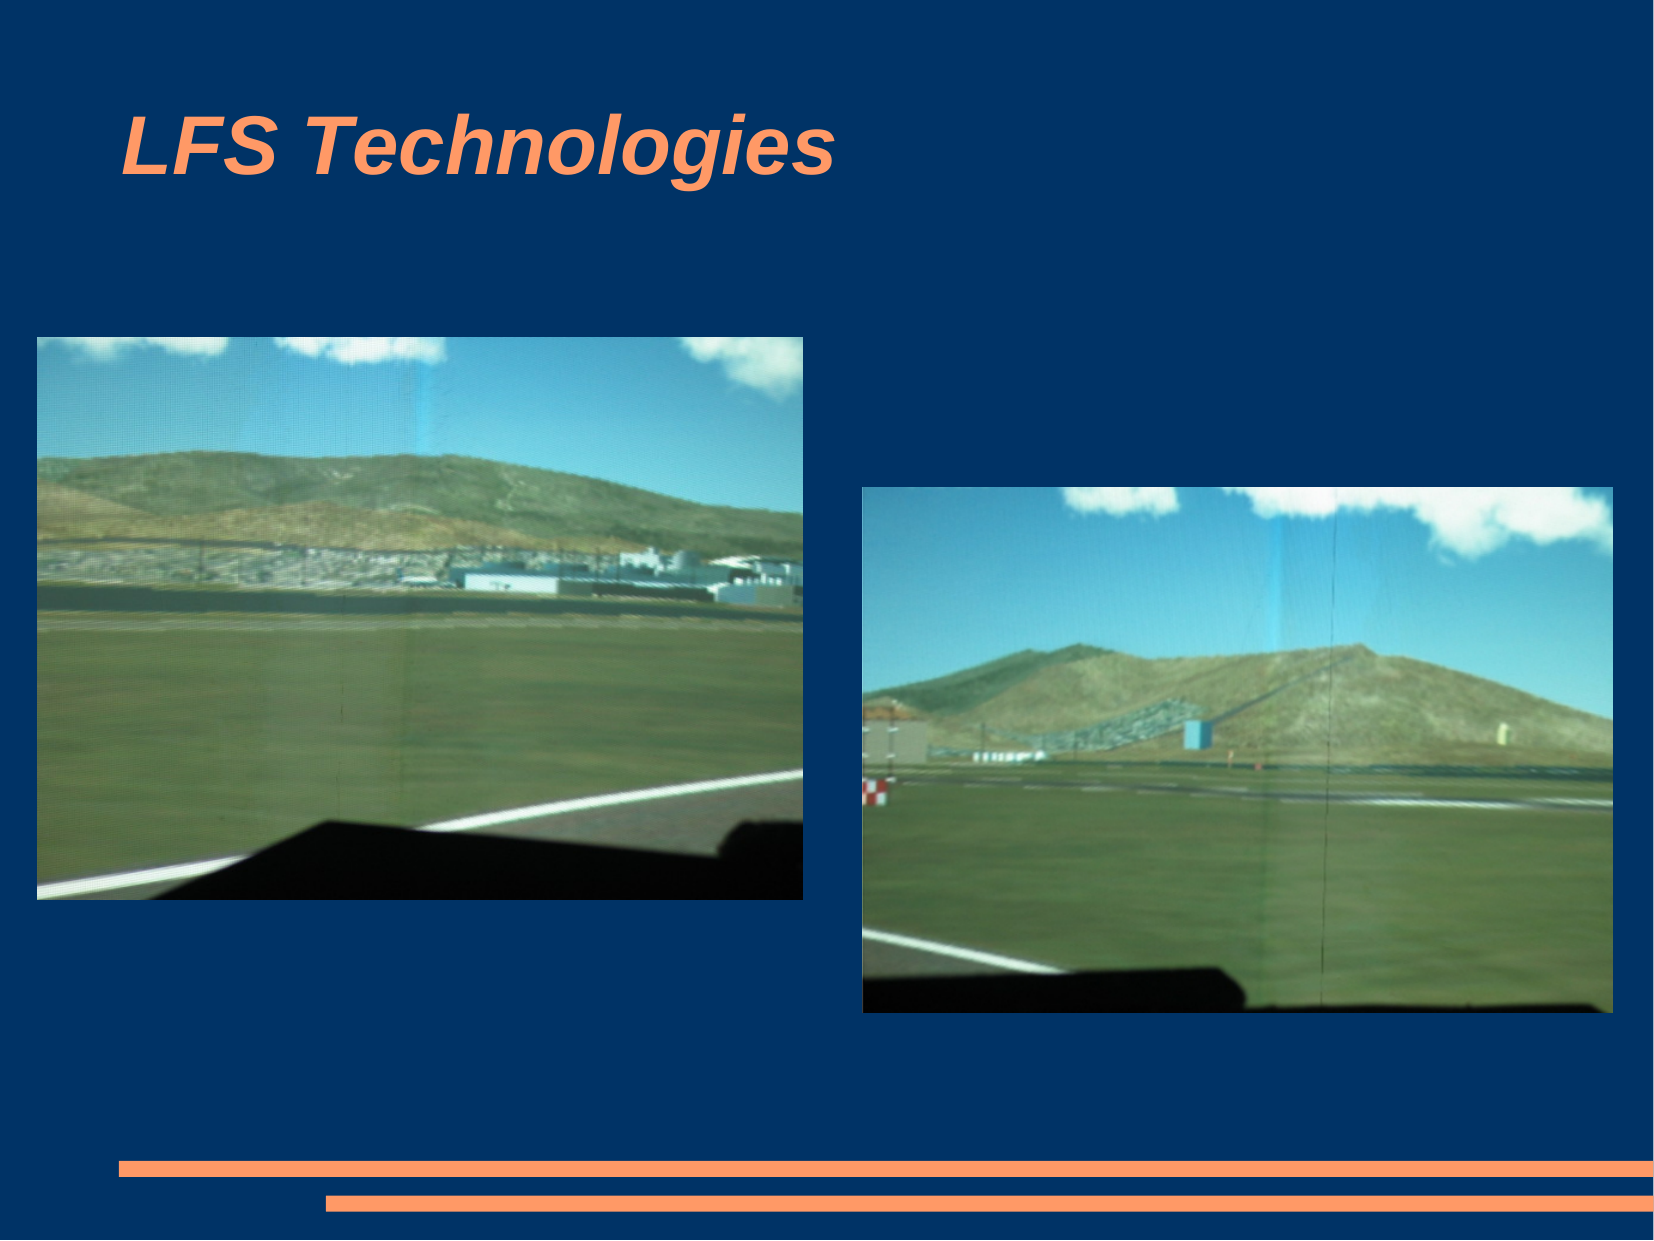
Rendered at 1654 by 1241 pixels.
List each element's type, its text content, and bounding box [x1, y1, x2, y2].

title LFS Technologies [121, 53, 1533, 245]
picture [37, 337, 803, 901]
picture [862, 487, 1613, 1013]
